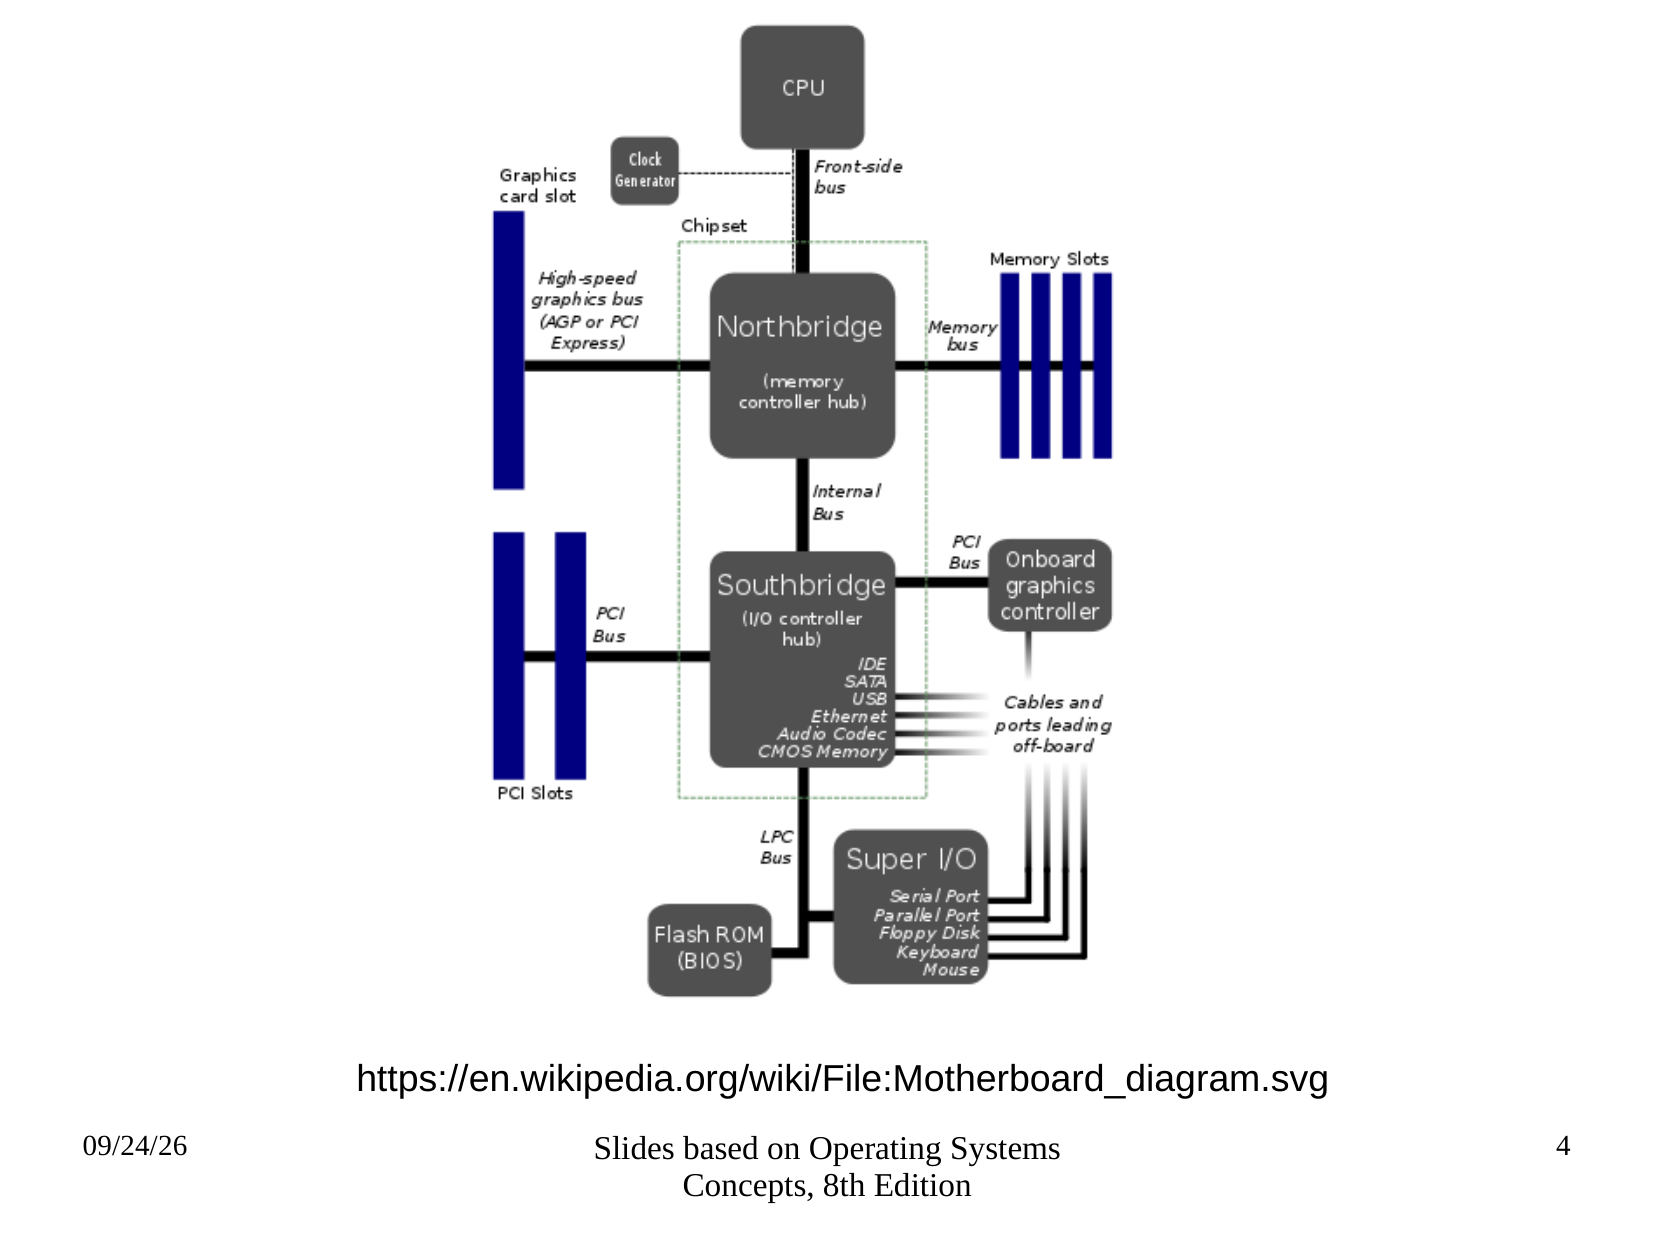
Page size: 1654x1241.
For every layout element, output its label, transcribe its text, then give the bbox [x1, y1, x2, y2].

text_box https://en.wikipedia.org/wiki/File:Motherboard_diagram.svg [341, 1050, 1347, 1107]
picture [480, 14, 1126, 1009]
